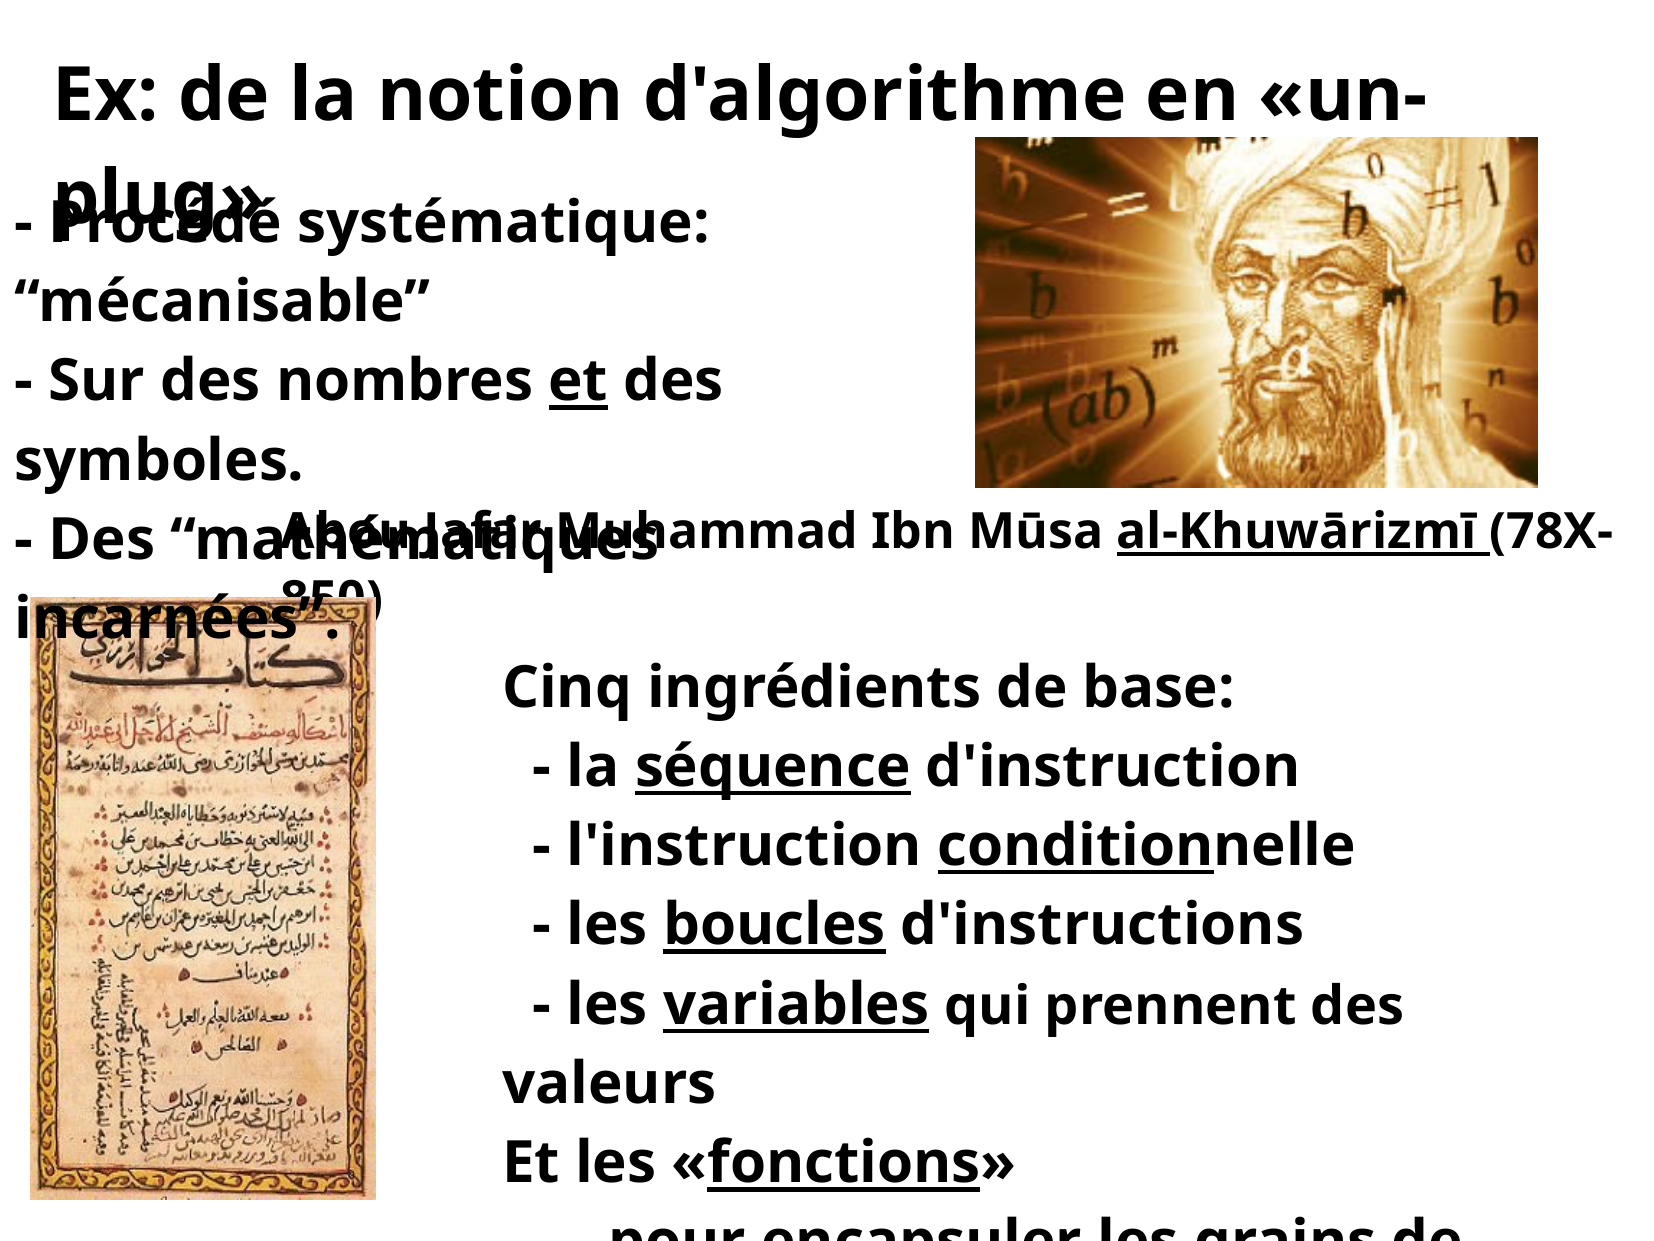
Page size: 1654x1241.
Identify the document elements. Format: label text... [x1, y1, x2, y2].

picture [975, 145, 1538, 487]
picture [30, 597, 376, 1201]
text_box - Procédé systématique: “mécanisable” - Sur des nombres et des symboles. - Des “mathématiques incarnées”. [0, 172, 1013, 413]
text_box Abou Jafar Muhammad Ibn Mūsa al-Khuwārizmī (78X-850) [265, 487, 1654, 567]
text_box Ex: de la notion d'algorithme en «un-plug» [37, 33, 1576, 145]
text_box Cinq ingrédients de base: - la séquence d'instruction - l'instruction conditionnelle - les boucles d'instructions - les variables qui prennent des valeurs Et les «fonctions» pour encapsuler les grains de base. [487, 637, 1538, 1178]
